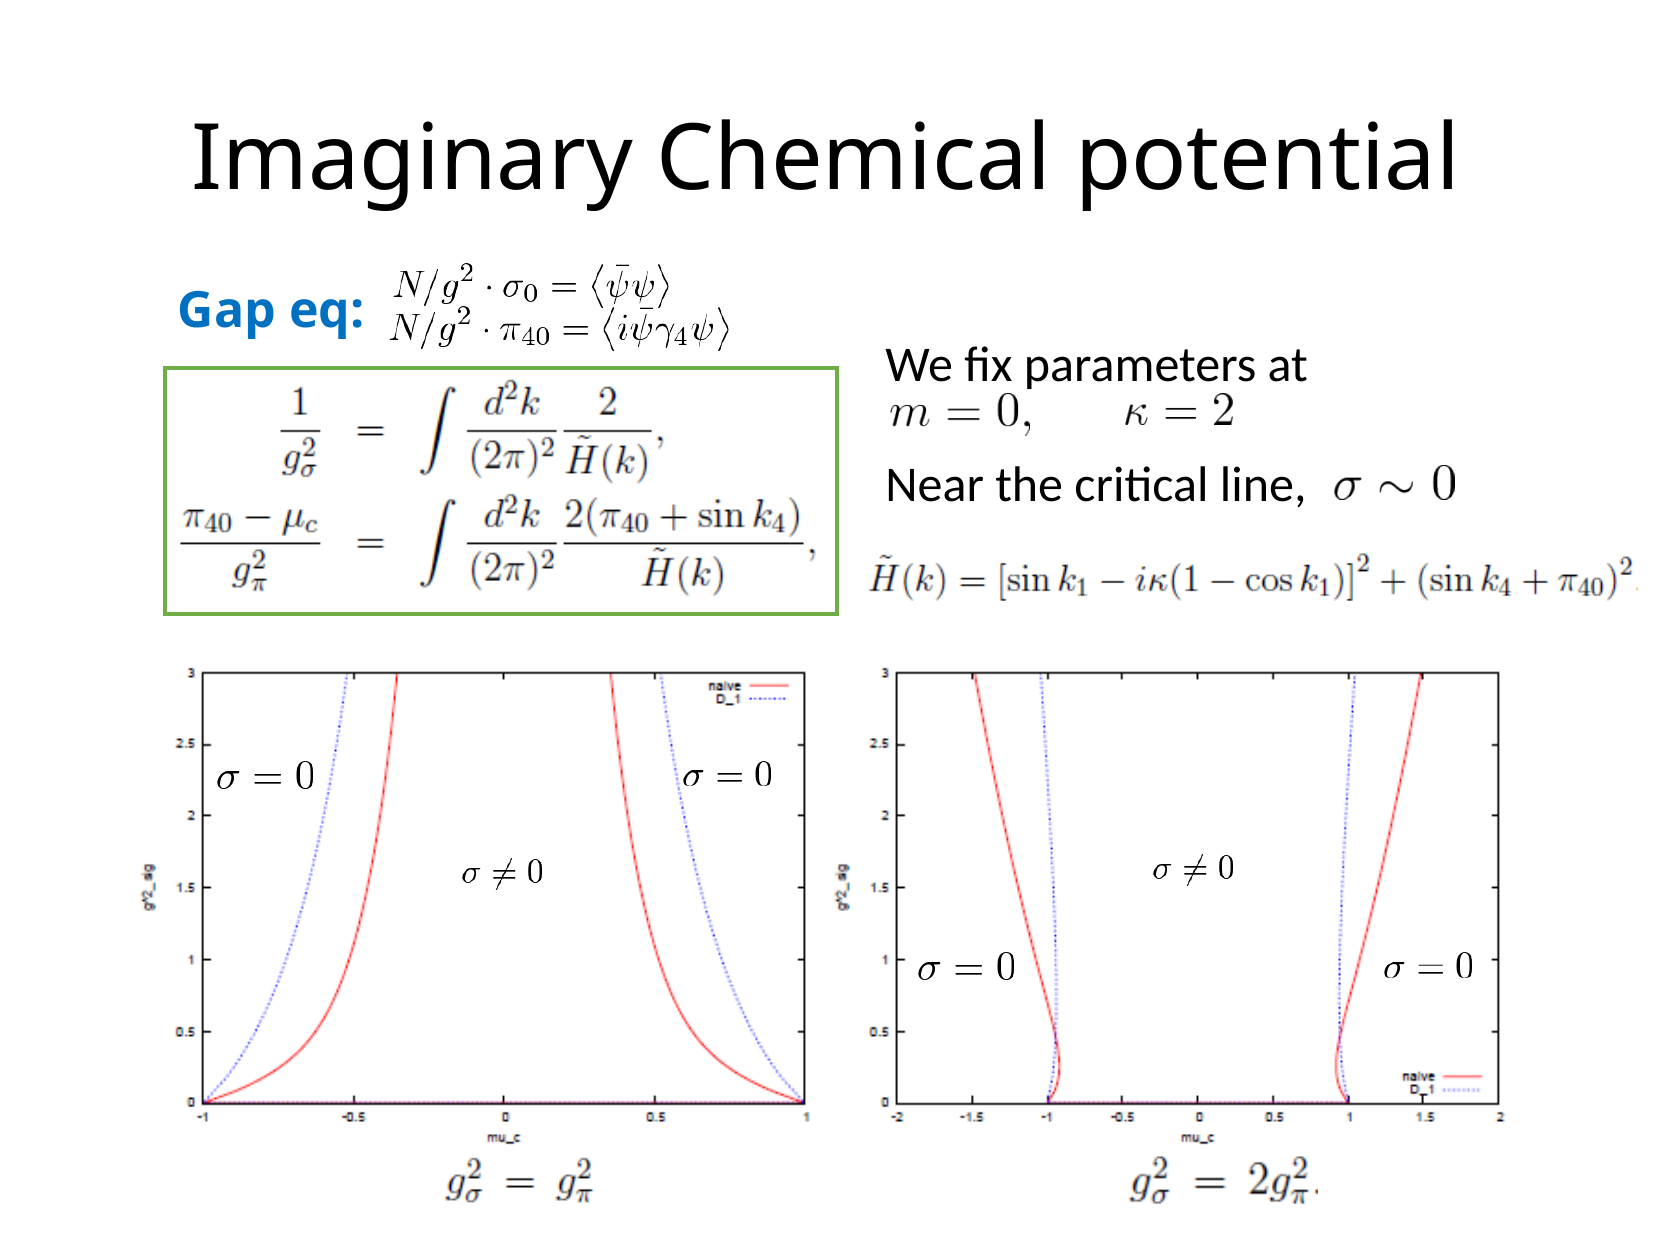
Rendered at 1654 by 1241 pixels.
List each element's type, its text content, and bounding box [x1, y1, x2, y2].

picture [1379, 465, 1455, 500]
picture [389, 263, 729, 351]
text_box Gap eq: [177, 273, 894, 572]
text_box We fix parameters at Near the critical line, [870, 323, 1379, 521]
title Imaginary Chemical potential [82, 49, 1571, 257]
picture [167, 370, 835, 612]
picture [867, 545, 1638, 615]
picture [121, 652, 1531, 1220]
